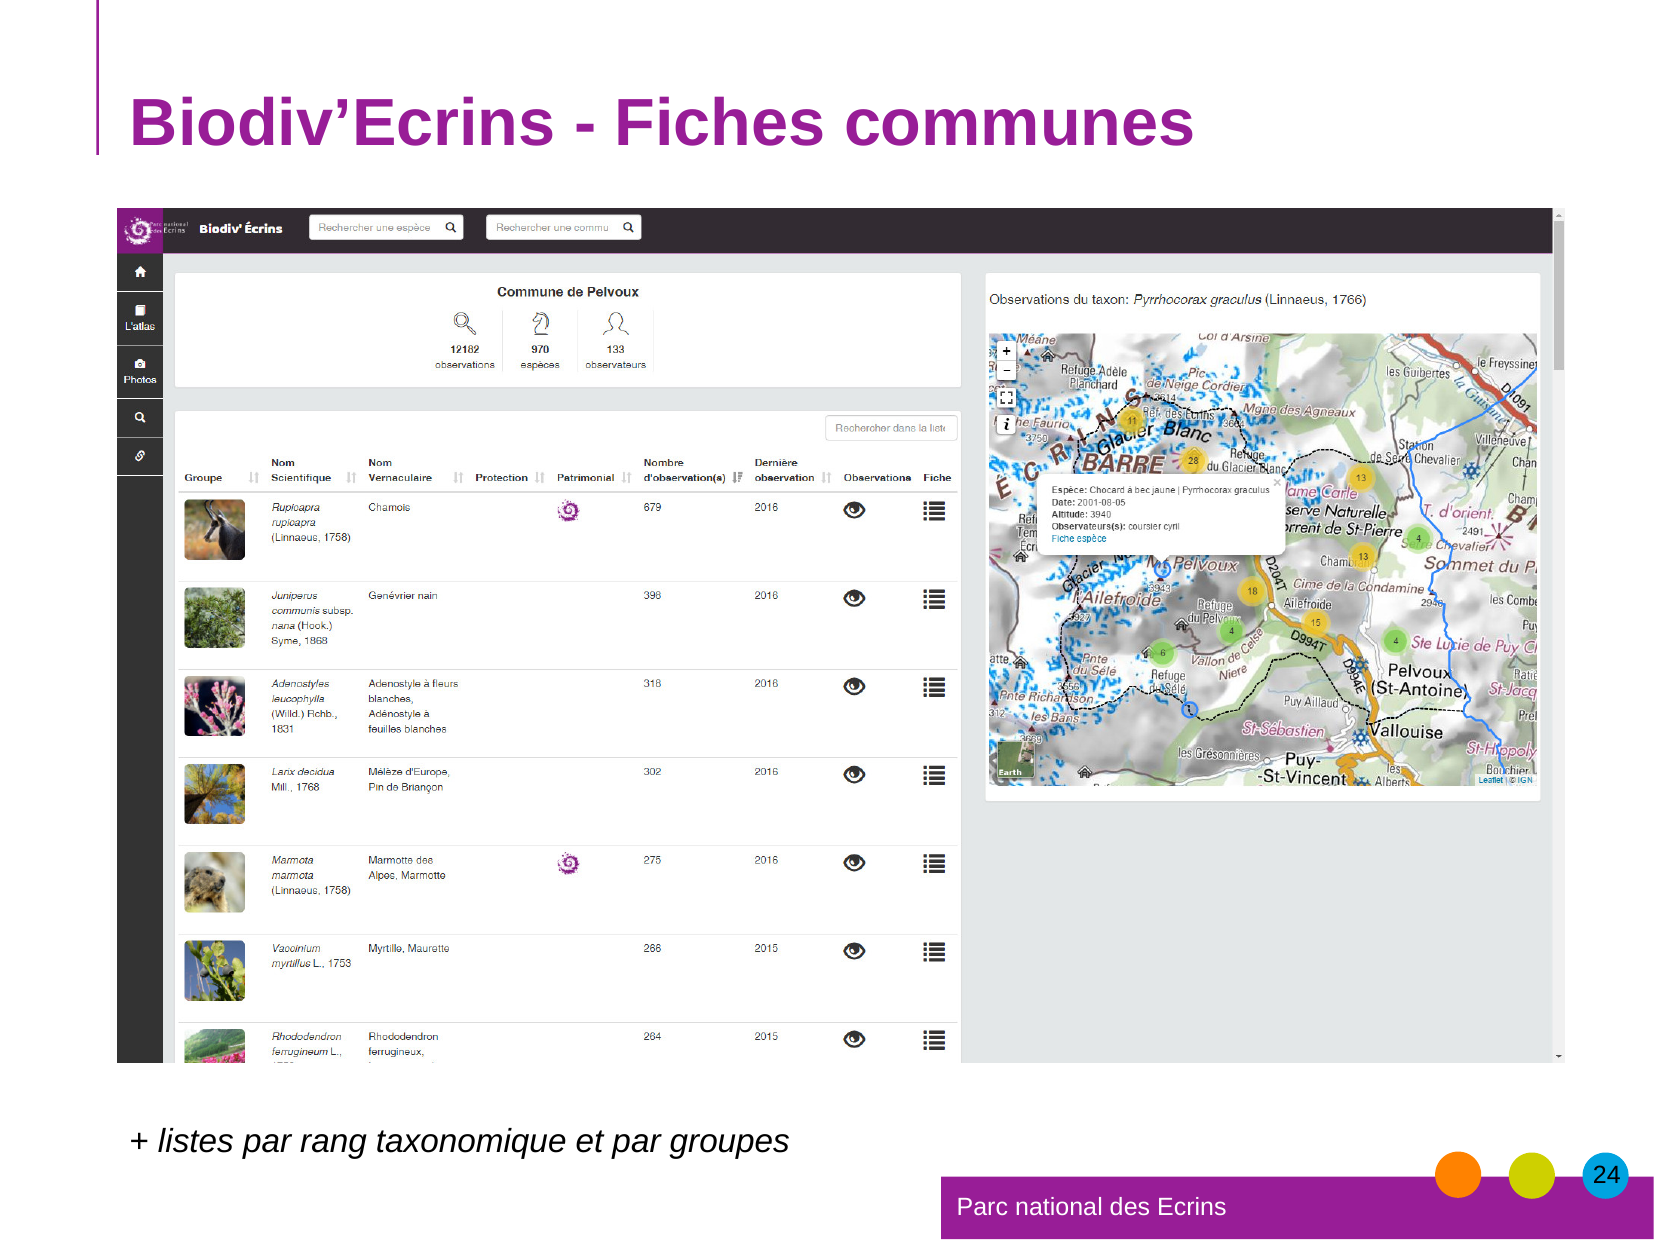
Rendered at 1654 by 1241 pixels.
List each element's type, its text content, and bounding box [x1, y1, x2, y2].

picture [117, 208, 1565, 1063]
text_box + listes par rang taxonomique et par groupes [114, 1115, 806, 1168]
title Biodiv’Ecrins - Fiches communes [129, 11, 1619, 160]
